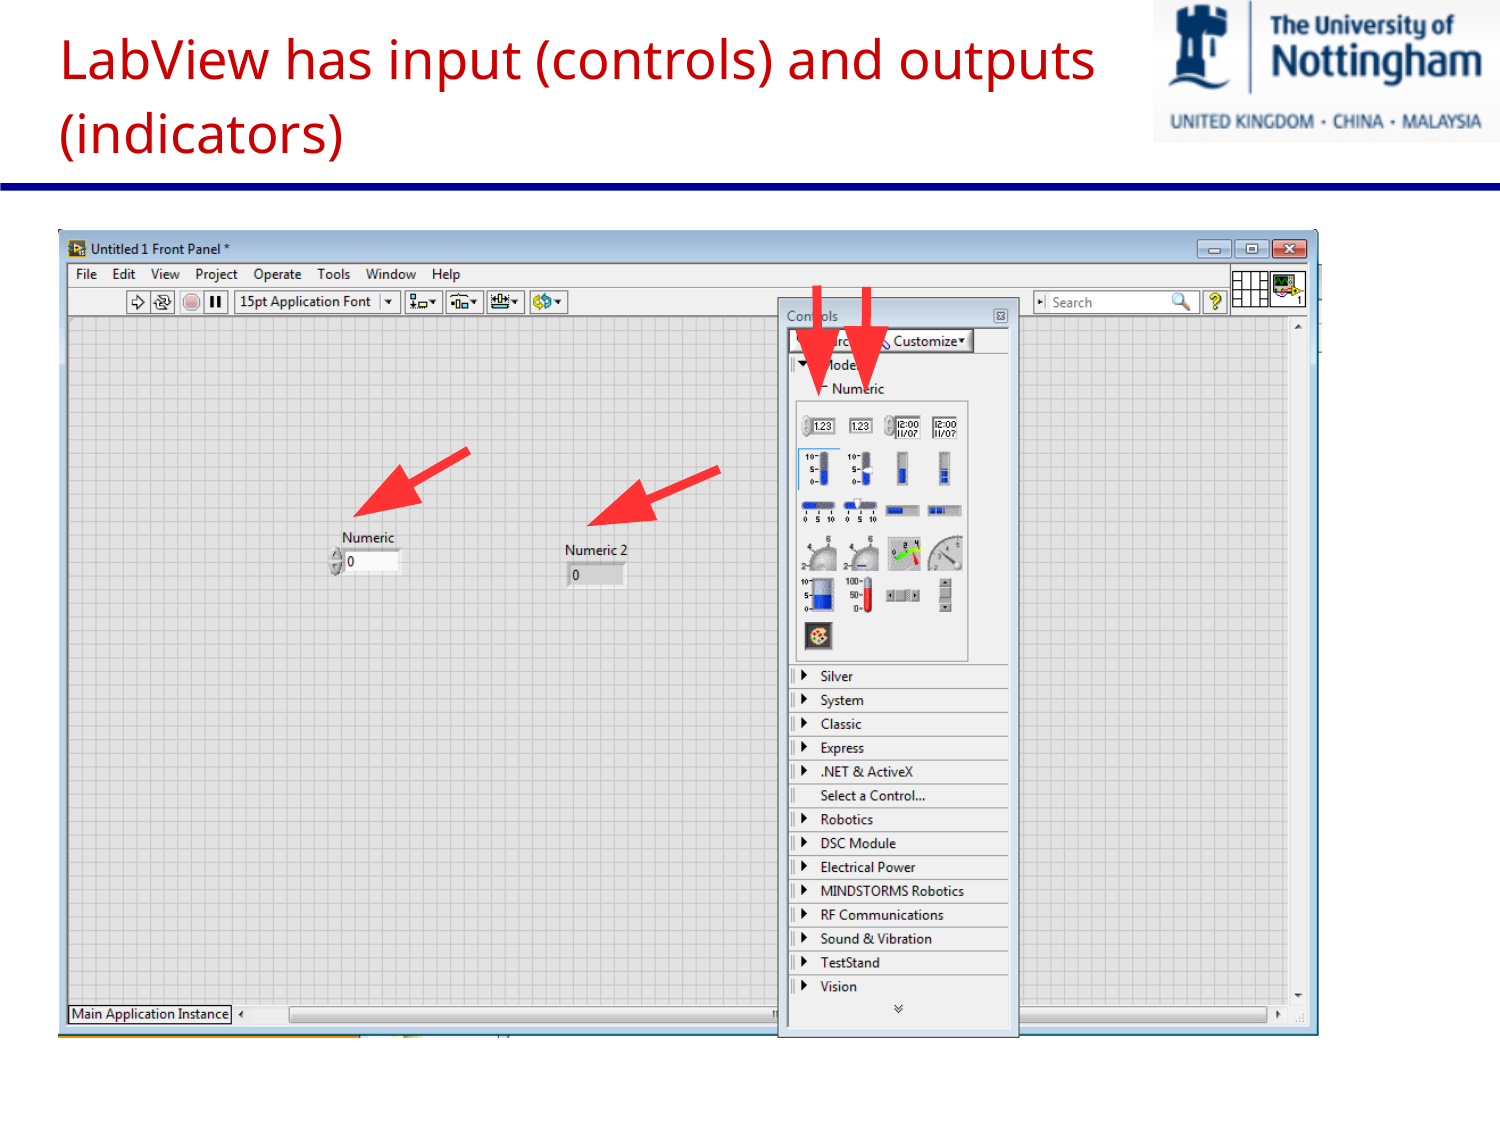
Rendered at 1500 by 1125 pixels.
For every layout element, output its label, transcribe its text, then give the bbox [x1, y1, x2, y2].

picture [58, 229, 1322, 1039]
picture [1153, 0, 1500, 143]
title LabView has input (controls) and outputs (indicators) [59, 32, 1144, 159]
